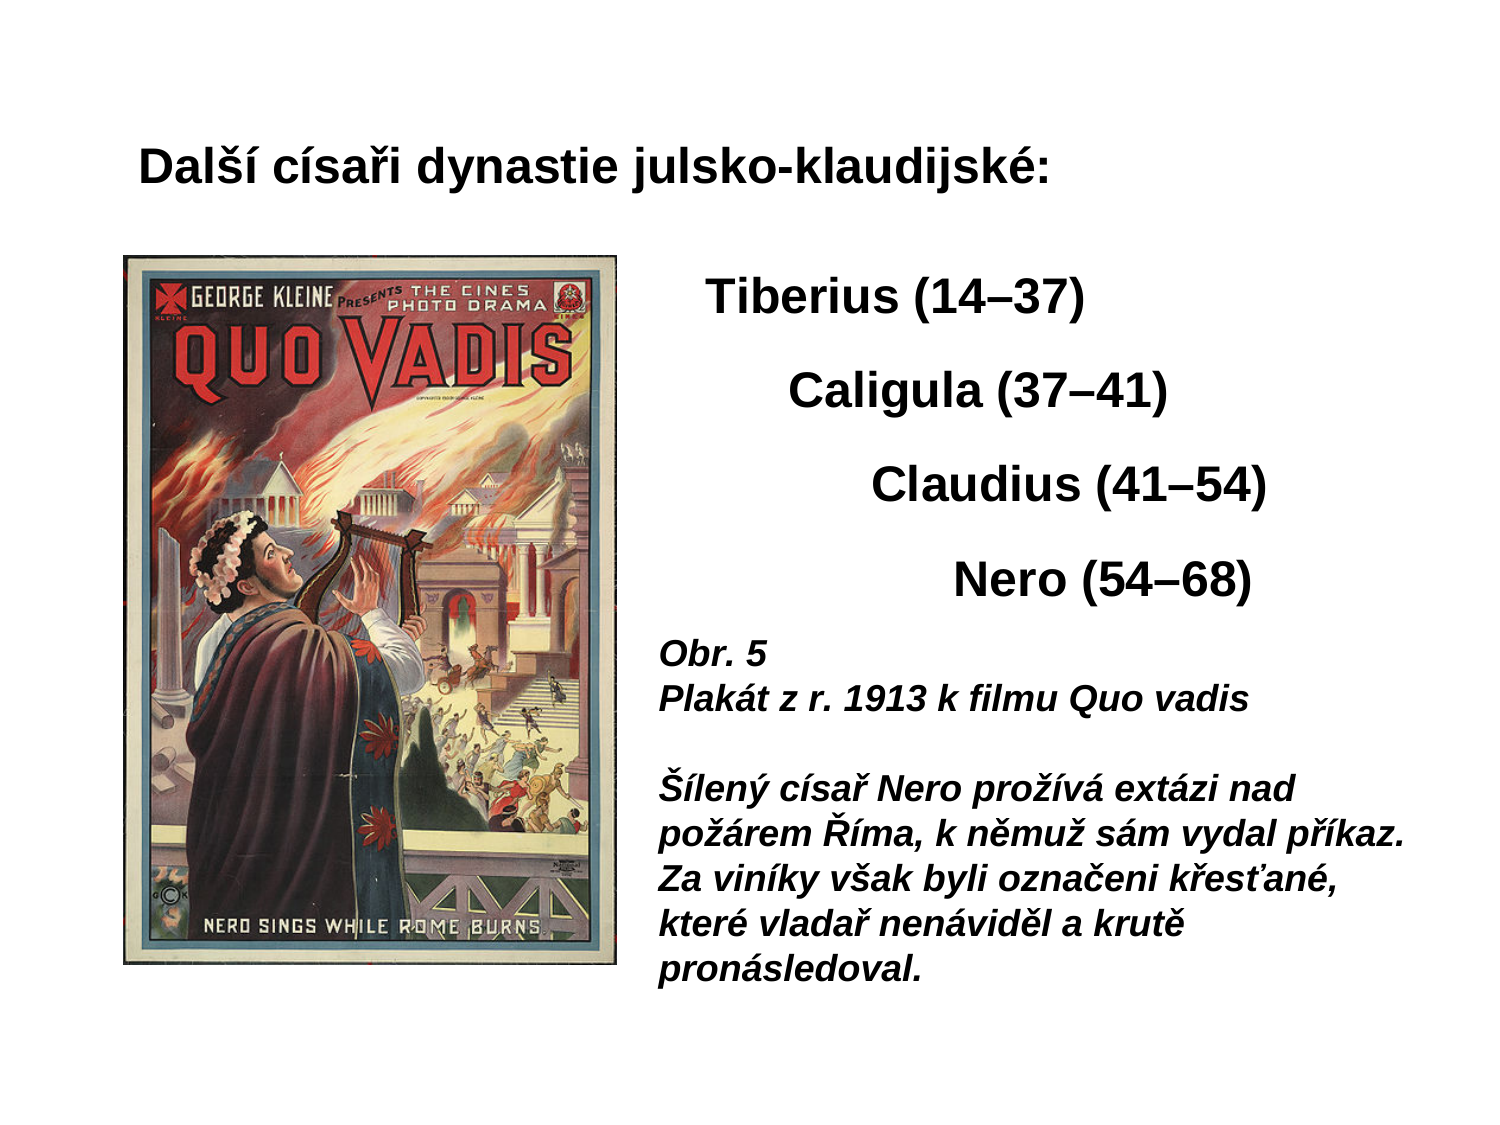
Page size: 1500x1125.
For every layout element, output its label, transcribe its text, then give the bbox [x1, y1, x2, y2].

text_box Tiberius (14–37) [690, 255, 1176, 331]
text_box Další císaři dynastie julsko-klaudijské: [123, 125, 1388, 201]
picture [123, 255, 617, 965]
text_box Claudius (41–54) [856, 444, 1341, 520]
text_box Caligula (37–41) [773, 349, 1258, 426]
text_box Obr. 5 Plakát z r. 1913 k filmu Quo vadis Šílený císař Nero prožívá extázi nad požárem Říma, k němuž sám vydal příkaz. Za viníky však byli označeni křesťané, které vladař nenáviděl a krutě pronásledoval. [643, 621, 1436, 998]
text_box Nero (54–68) [939, 538, 1424, 615]
